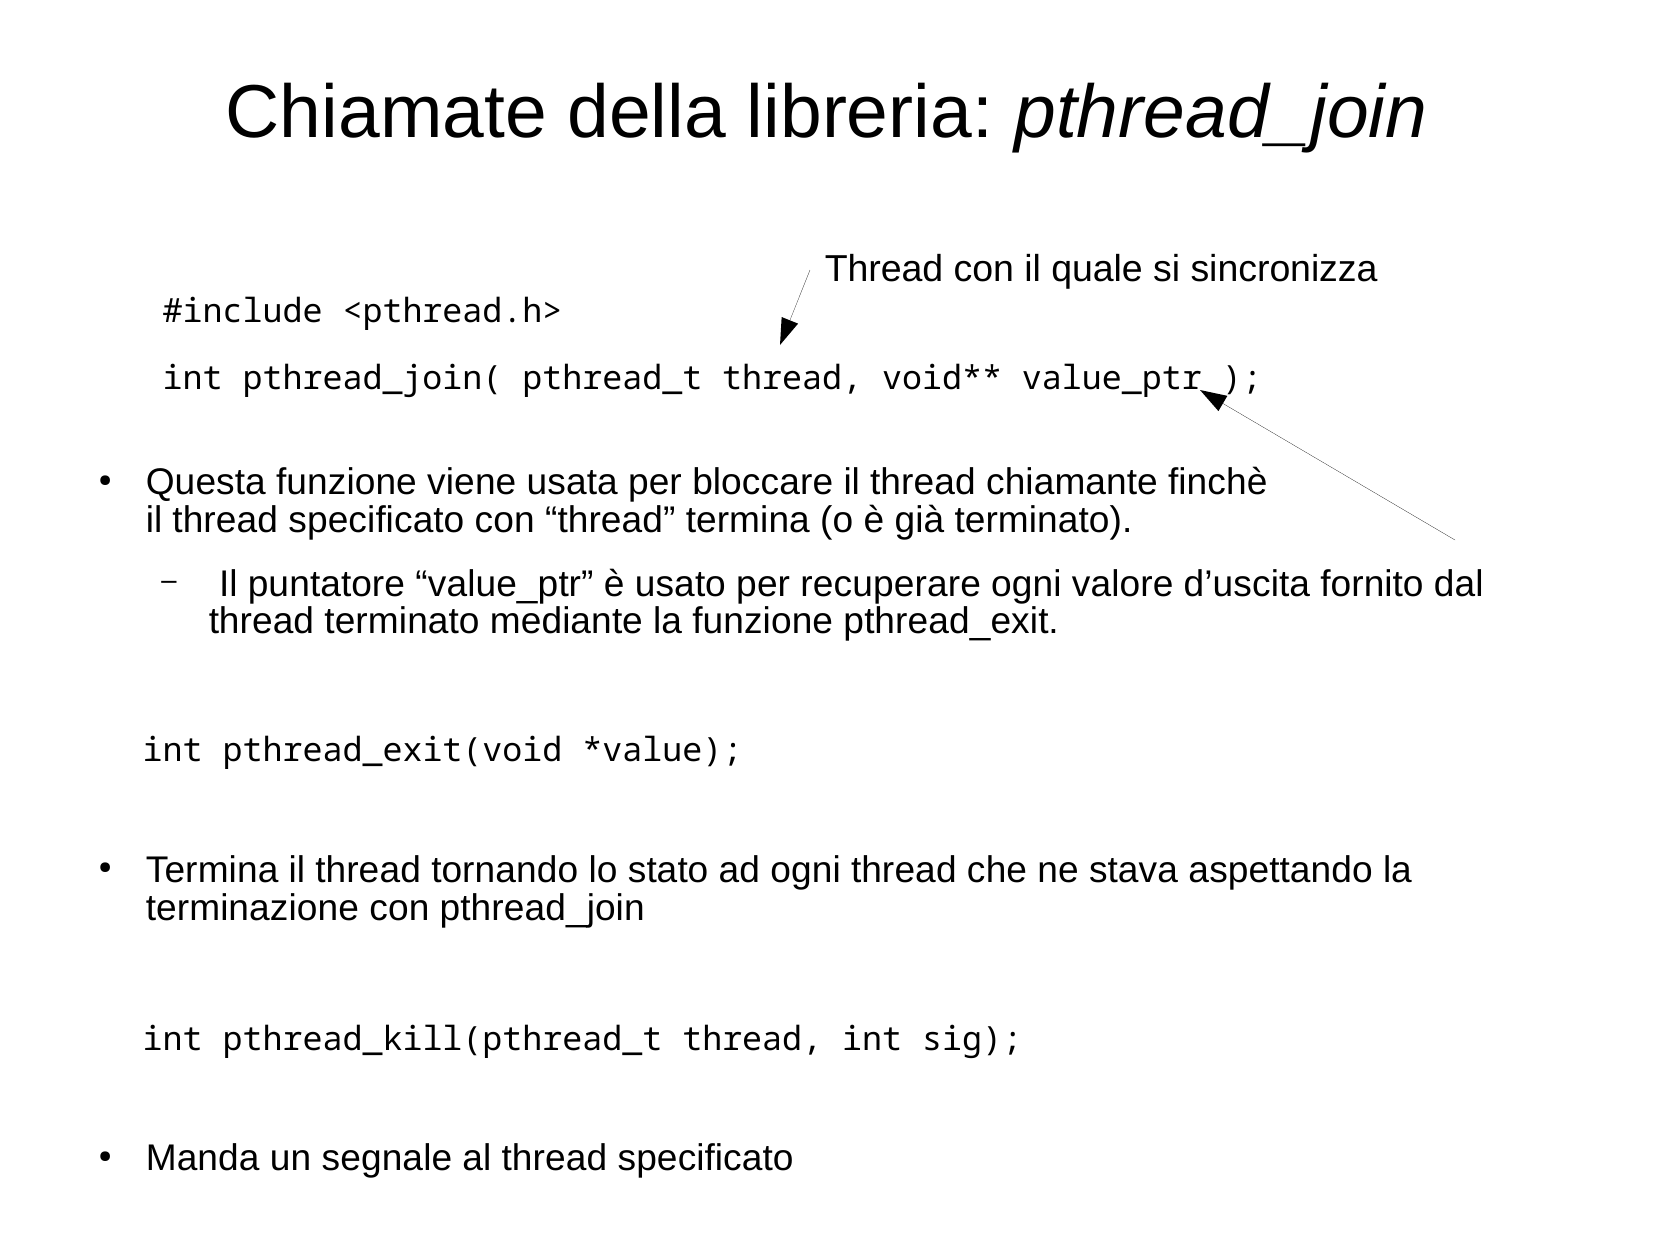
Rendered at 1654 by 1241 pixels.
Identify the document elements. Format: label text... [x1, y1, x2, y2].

title Chiamate della libreria: pthread_join [82, 8, 1571, 216]
list #include <pthread.h> int pthread_join( pthread_t thread, void** value_ptr ); Questa funzione viene usata per bloccare il thread chiamante finchè il thread specificato con “thread” termina (o è già terminato). Il puntatore “value_ptr” è usato per recuperare ogni valore d’uscita fornito dal thread terminato mediante la funzione pthread_exit. int pthread_exit(void *value); Termina il thread tornando lo stato ad ogni thread che ne stava aspettando la terminazione con pthread_join int pthread_kill(pthread_t thread, int sig); Manda un segnale al thread specificato [82, 290, 1538, 1186]
text_box Thread con il quale si sincronizza [810, 240, 1411, 297]
